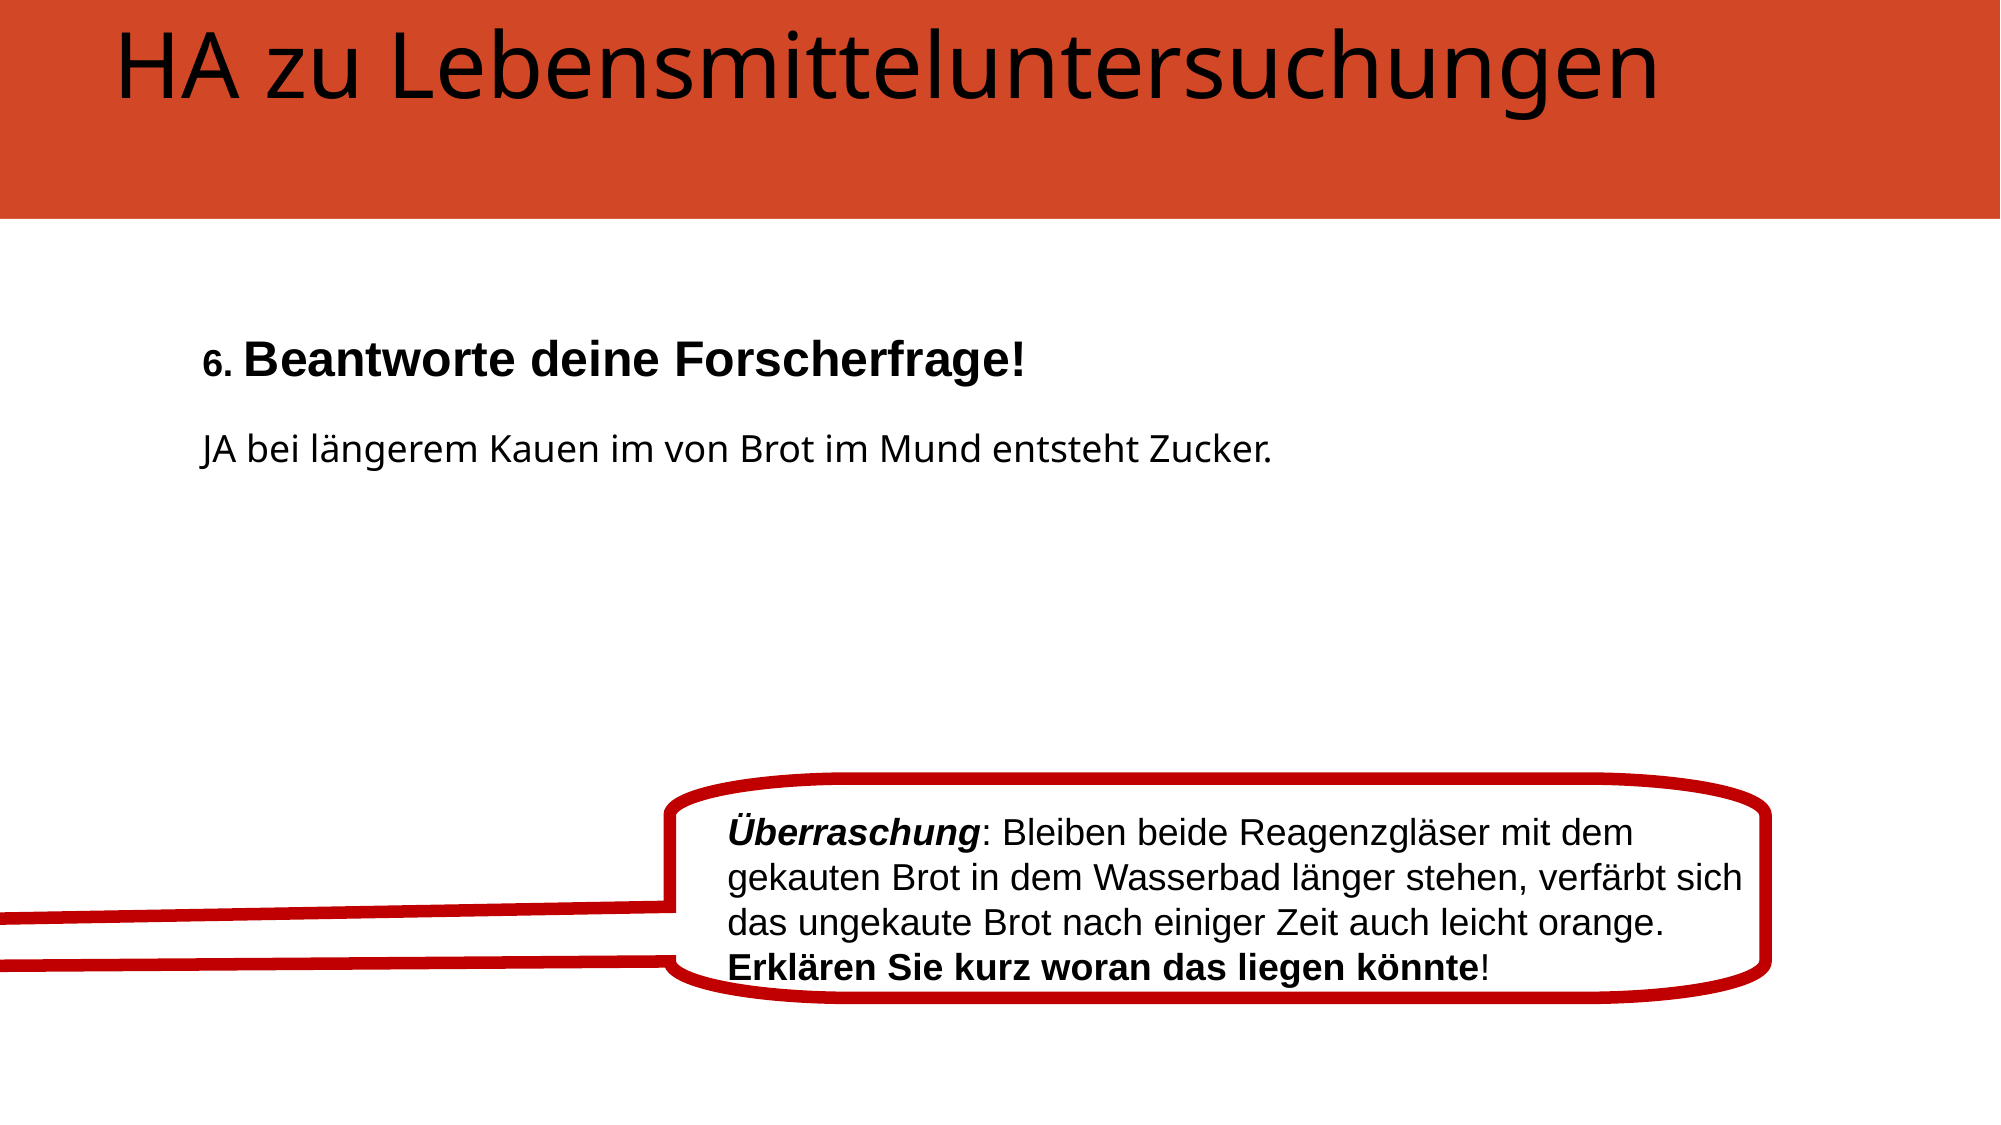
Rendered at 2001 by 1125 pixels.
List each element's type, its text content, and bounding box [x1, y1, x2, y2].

text_box JA bei längerem Kauen im von Brot im Mund entsteht Zucker. [187, 417, 1904, 568]
text_box 6. Beantworte deine Forscherfrage! [187, 318, 1429, 394]
text_box Überraschung: Bleiben beide Reagenzgläser mit dem gekauten Brot in dem Wasserbad länger stehen, verfärbt sich das ungekaute Brot nach einiger Zeit auch leicht orange. Erklären Sie kurz woran das liegen könnte! [712, 800, 1766, 996]
title HA zu Lebensmitteluntersuchungen [99, 0, 1863, 199]
